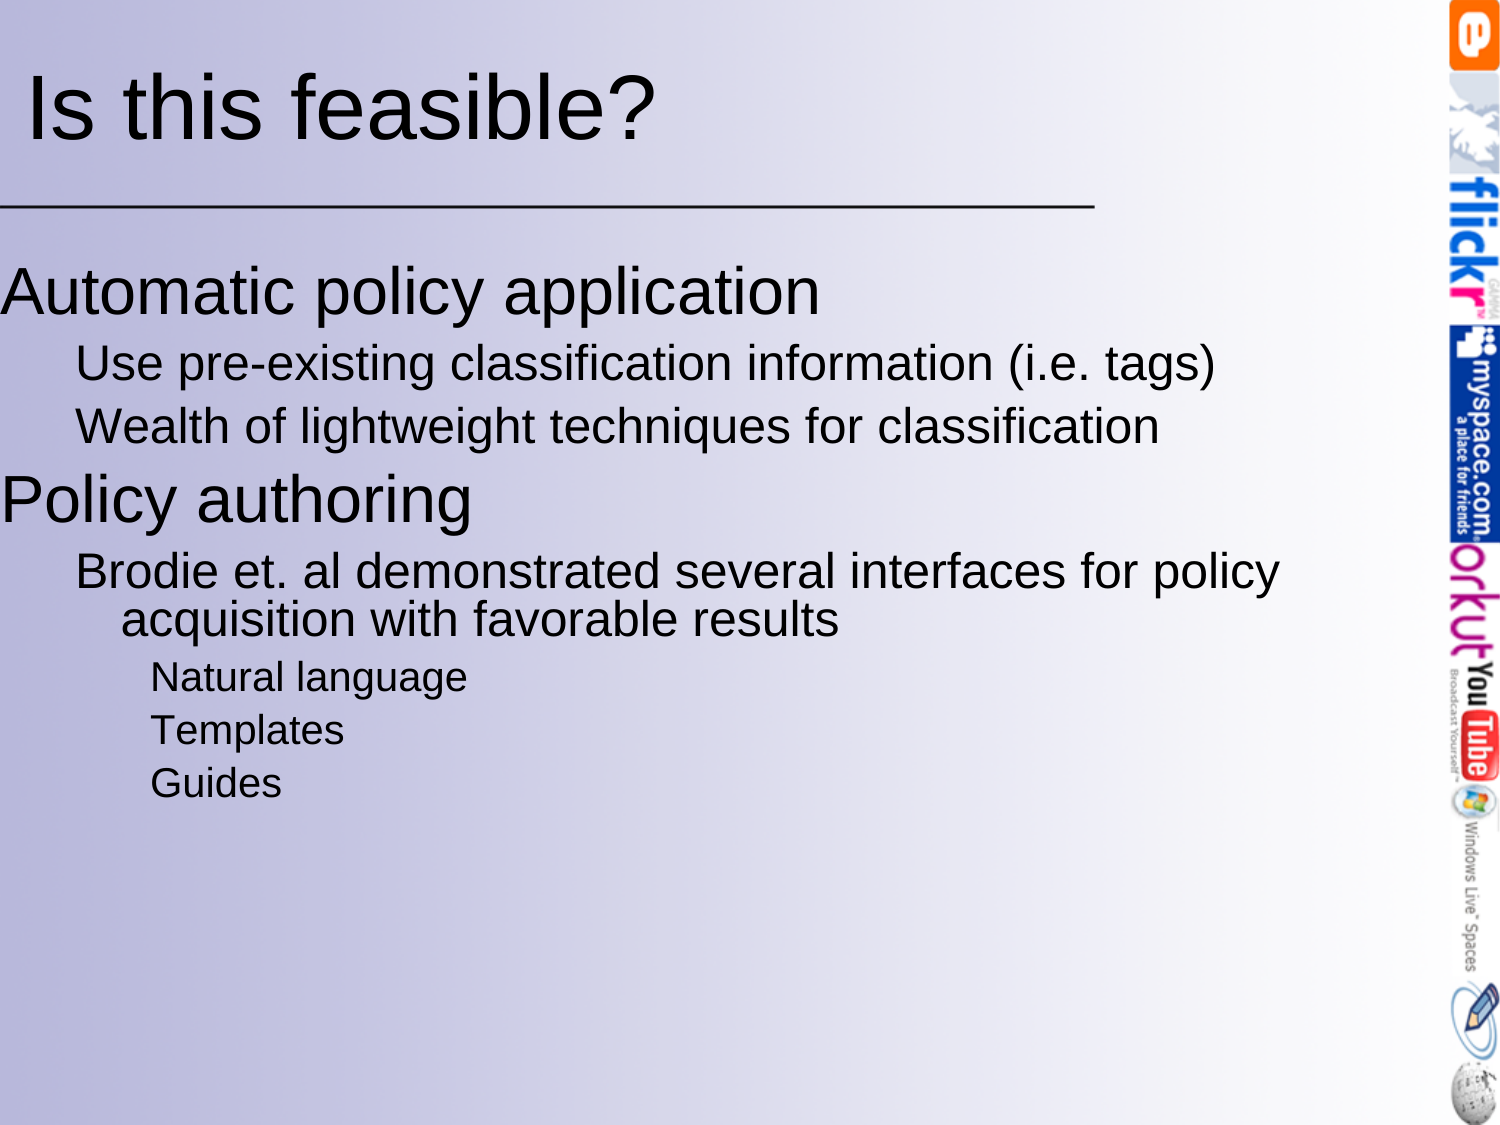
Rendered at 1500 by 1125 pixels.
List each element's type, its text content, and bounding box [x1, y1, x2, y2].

list Automatic policy application Use pre-existing classification information (i.e. tags)‏ Wealth of lightweight techniques for classification Policy authoring Brodie et. al demonstrated several interfaces for policy acquisition with favorable results Natural language Templates Guides [0, 262, 1350, 991]
title Is this feasible? [0, 44, 1350, 181]
picture [0, 0, 1500, 1125]
